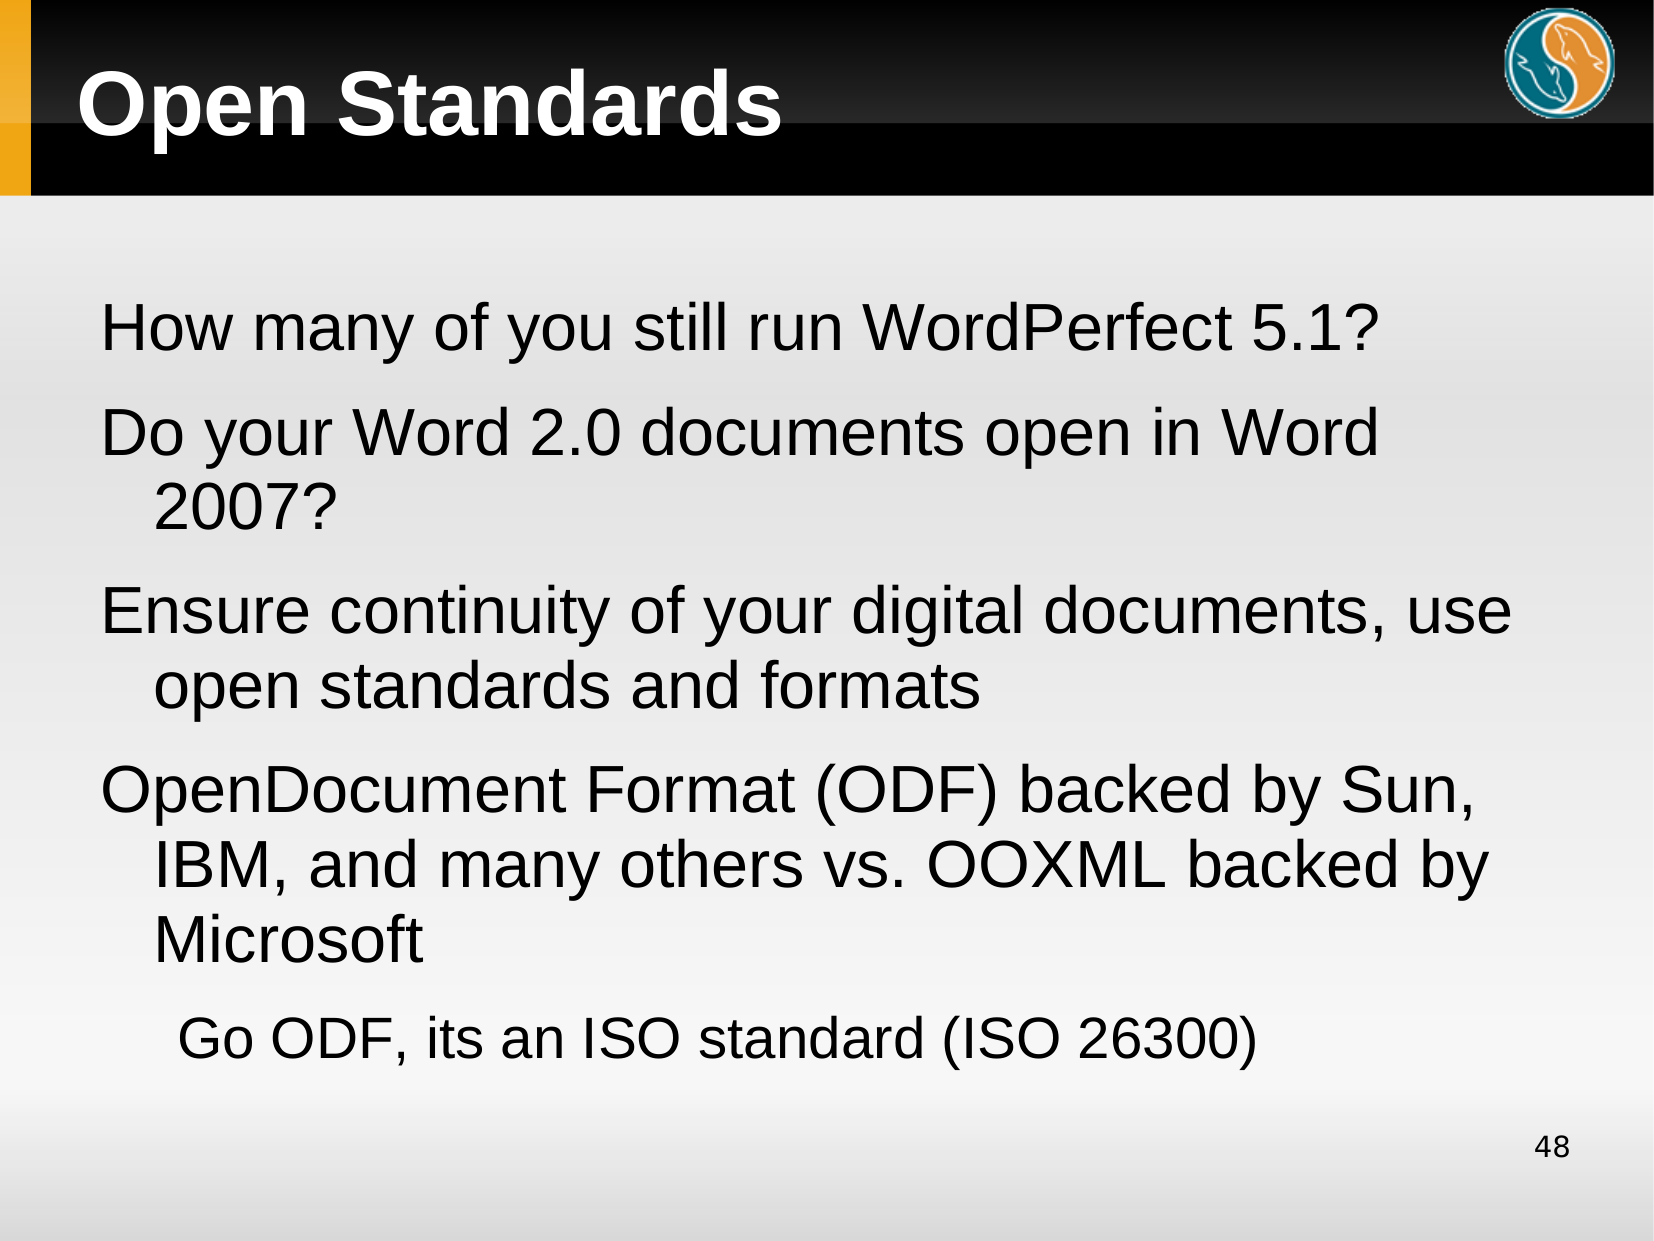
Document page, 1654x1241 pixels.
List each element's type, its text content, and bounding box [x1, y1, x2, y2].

title Open Standards [76, 7, 1565, 200]
picture [0, 0, 1654, 1241]
list How many of you still run WordPerfect 5.1? Do your Word 2.0 documents open in Word 2007? Ensure continuity of your digital documents, use open standards and formats OpenDocument Format (ODF) backed by Sun, IBM, and many others vs. OOXML backed by Microsoft Go ODF, its an ISO standard (ISO 26300) [82, 290, 1571, 1094]
